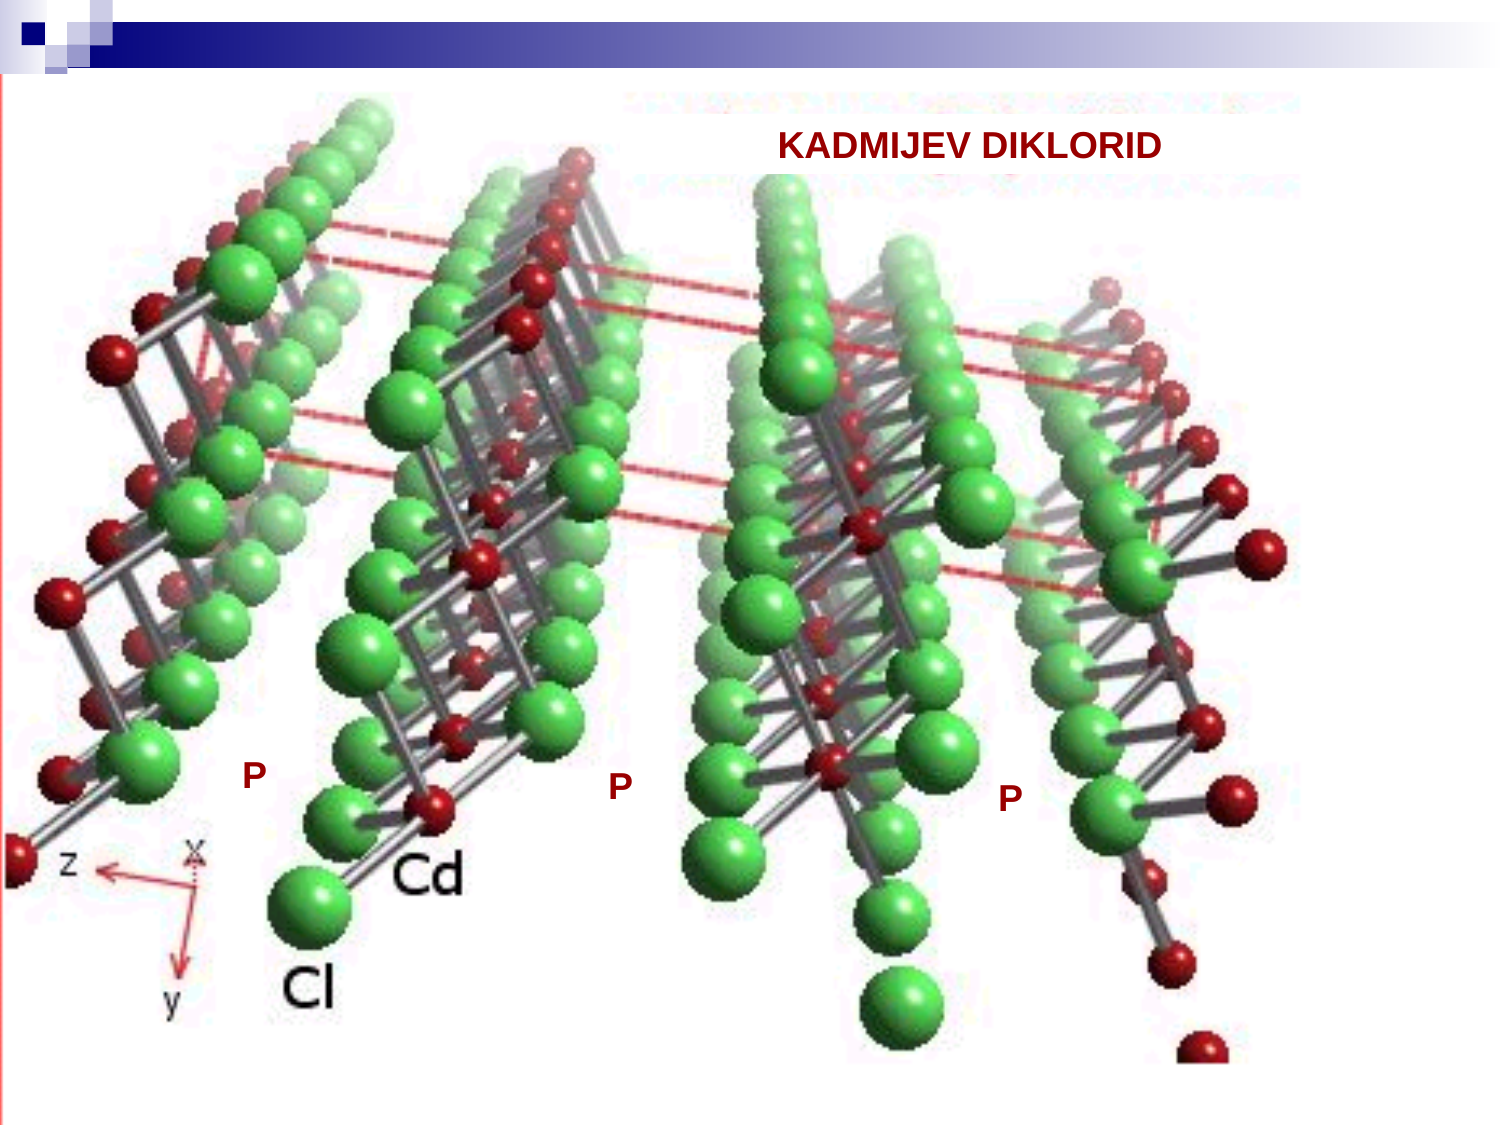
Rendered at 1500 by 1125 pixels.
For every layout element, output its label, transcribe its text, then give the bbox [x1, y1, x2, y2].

text_box P [983, 766, 1039, 828]
text_box P [227, 742, 282, 804]
text_box P [593, 754, 649, 816]
text_box KADMIJEV DIKLORID [620, 113, 1321, 174]
chart [0, 74, 1424, 1125]
